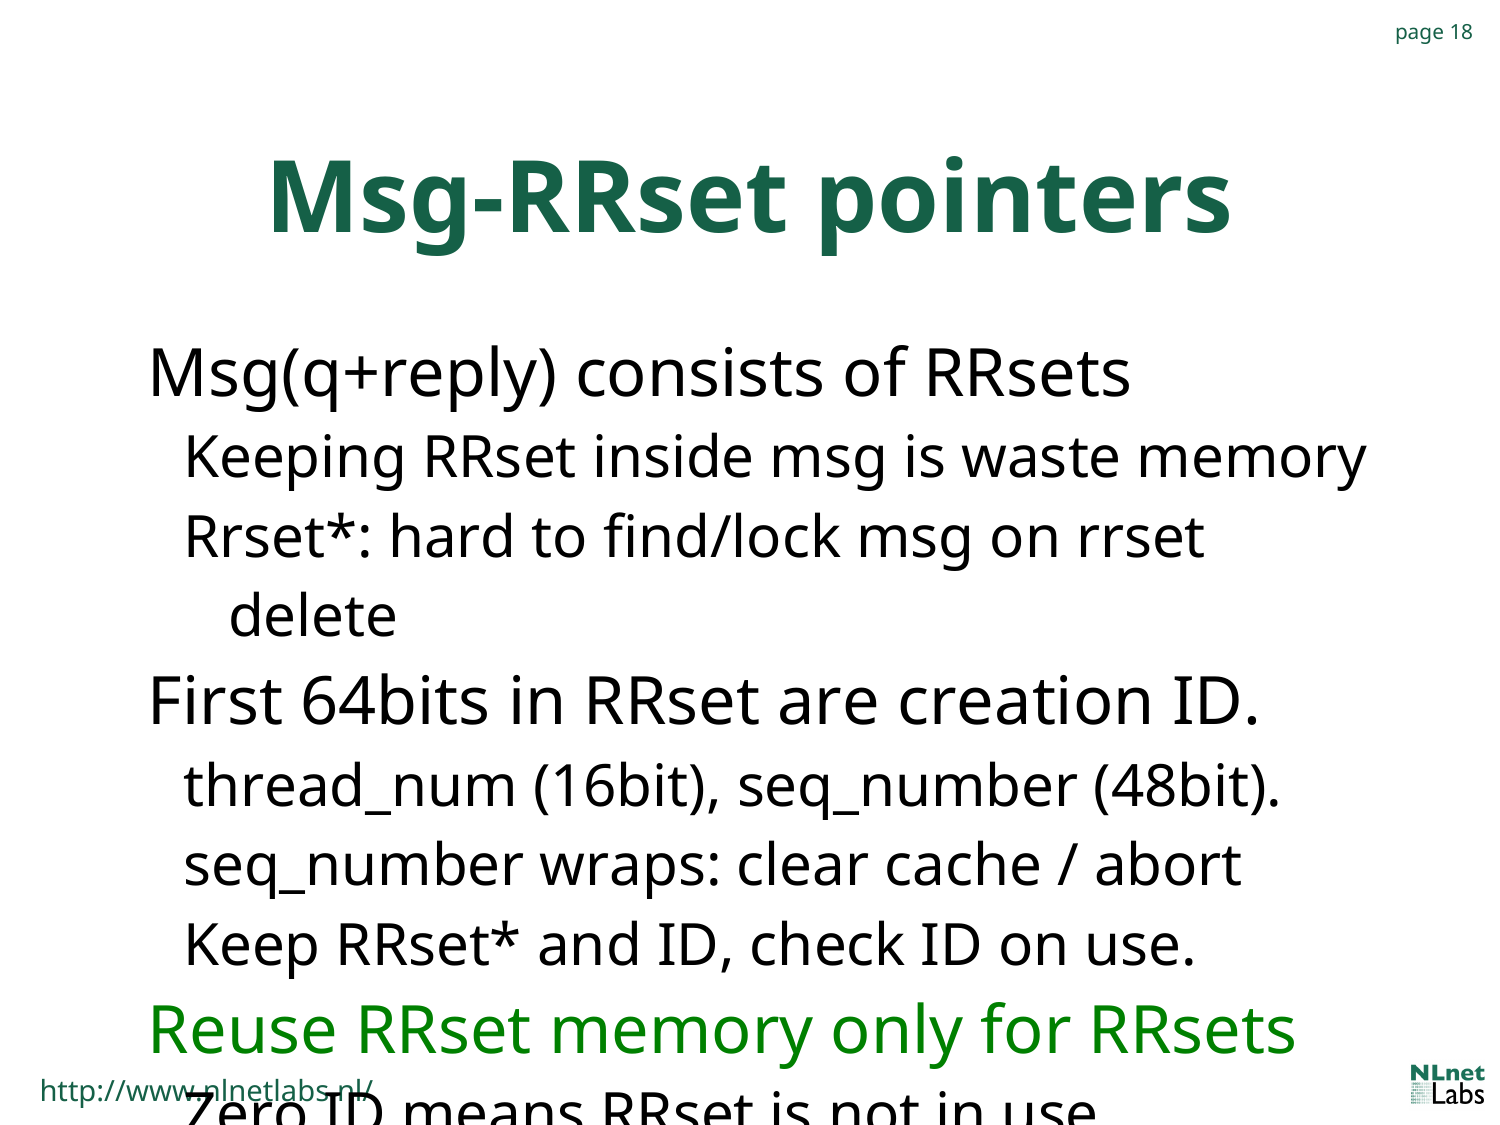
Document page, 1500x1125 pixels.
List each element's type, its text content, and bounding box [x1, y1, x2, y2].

picture [1409, 1059, 1485, 1111]
title Msg-RRset pointers [112, 66, 1388, 322]
list Msg(q+reply) consists of RRsets Keeping RRset inside msg is waste memory Rrset*: hard to find/lock msg on rrset delete First 64bits in RRset are creation ID. thread_num (16bit), seq_number (48bit). seq_number wraps: clear cache / abort Keep RRset* and ID, check ID on use. Reuse RRset memory only for RRsets Zero ID means RRset is not in use. Copy RRset from/to cache gets new ID. [112, 324, 1388, 1025]
